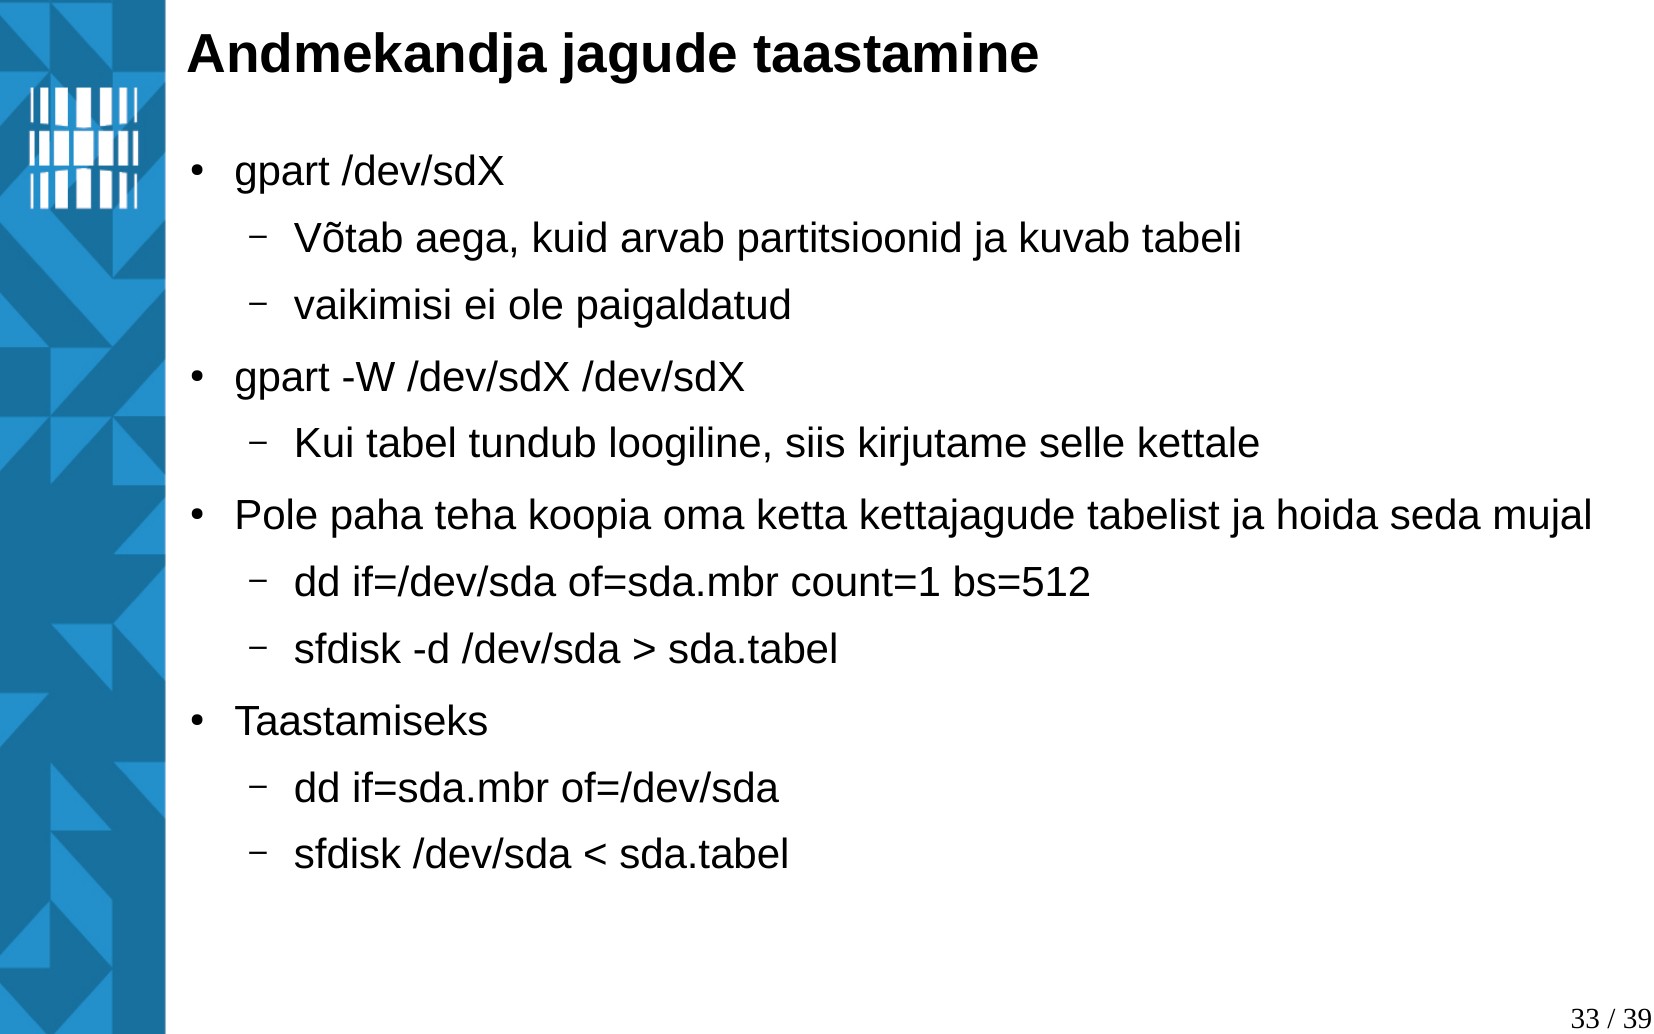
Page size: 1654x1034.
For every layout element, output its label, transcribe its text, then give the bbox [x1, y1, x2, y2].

list gpart /dev/sdX Võtab aega, kuid arvab partitsioonid ja kuvab tabeli vaikimisi ei ole paigaldatud gpart -W /dev/sdX /dev/sdX Kui tabel tundub loogiline, siis kirjutame selle kettale Pole paha teha koopia oma ketta kettajagude tabelist ja hoida seda mujal dd if=/dev/sda of=sda.mbr count=1 bs=512 sfdisk -d /dev/sda > sda.tabel Taastamiseks dd if=sda.mbr of=/dev/sda sfdisk /dev/sda < sda.tabel [174, 147, 1630, 891]
title Andmekandja jagude taastamine [186, 1, 1589, 105]
